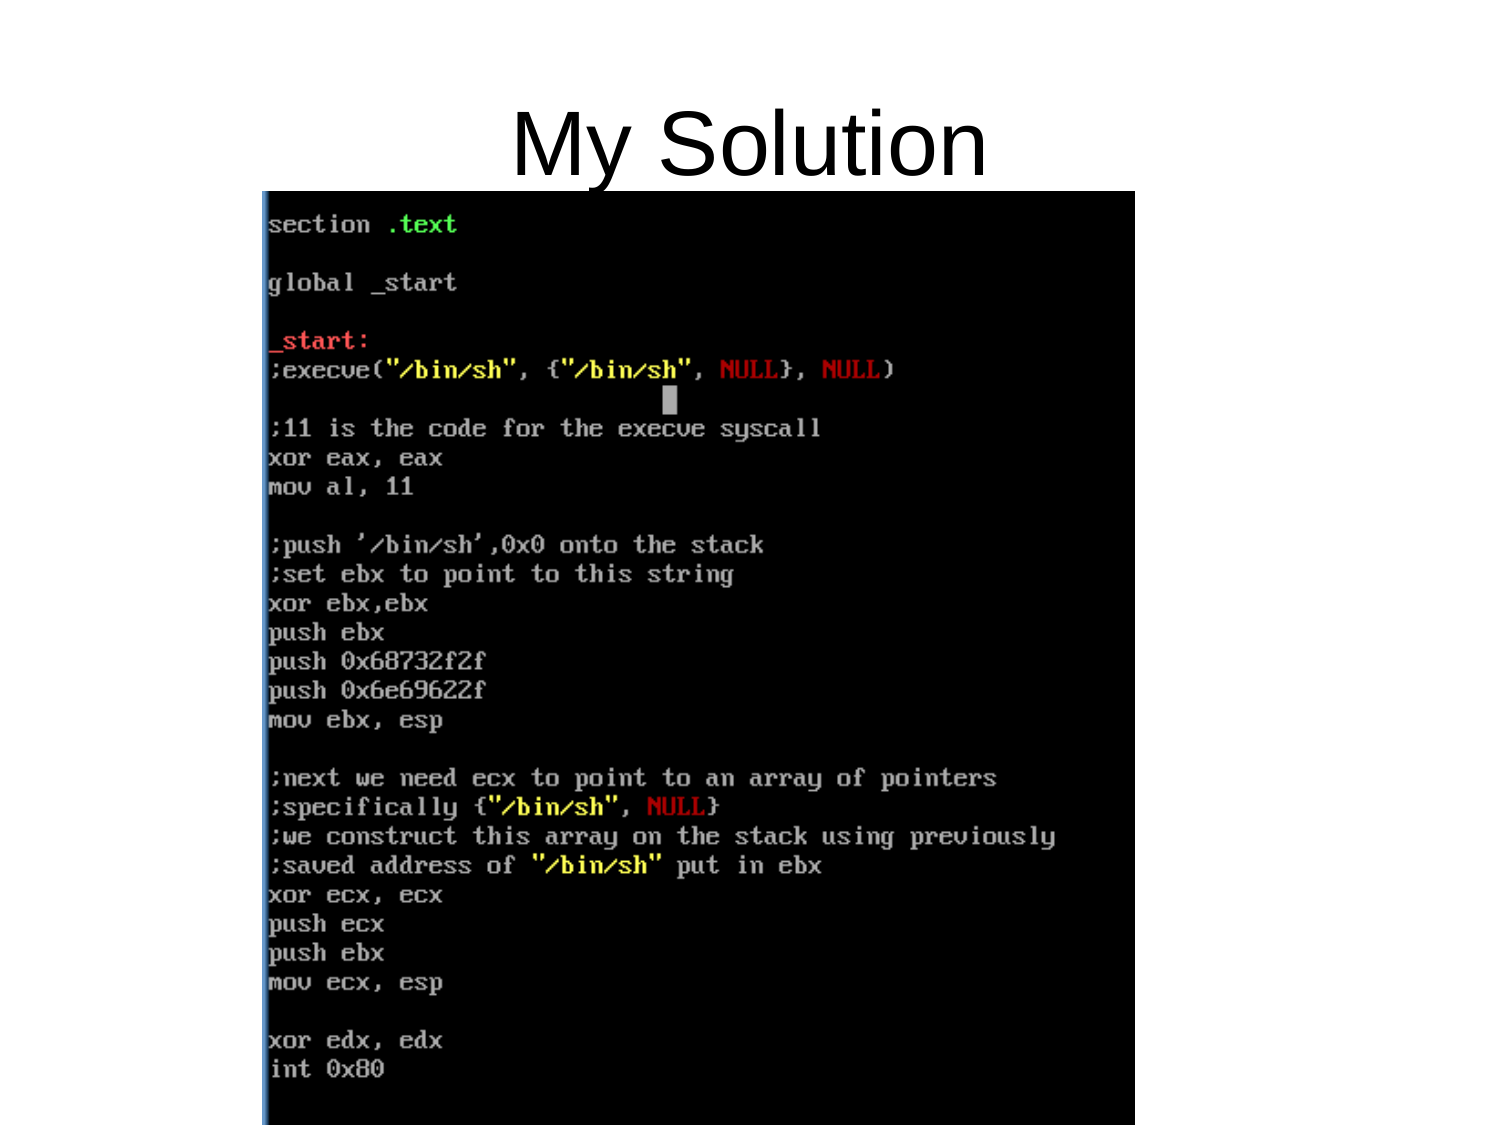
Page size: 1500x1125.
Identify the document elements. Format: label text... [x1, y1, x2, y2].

text_box [262, 191, 1135, 1125]
title My Solution [75, 45, 1426, 233]
